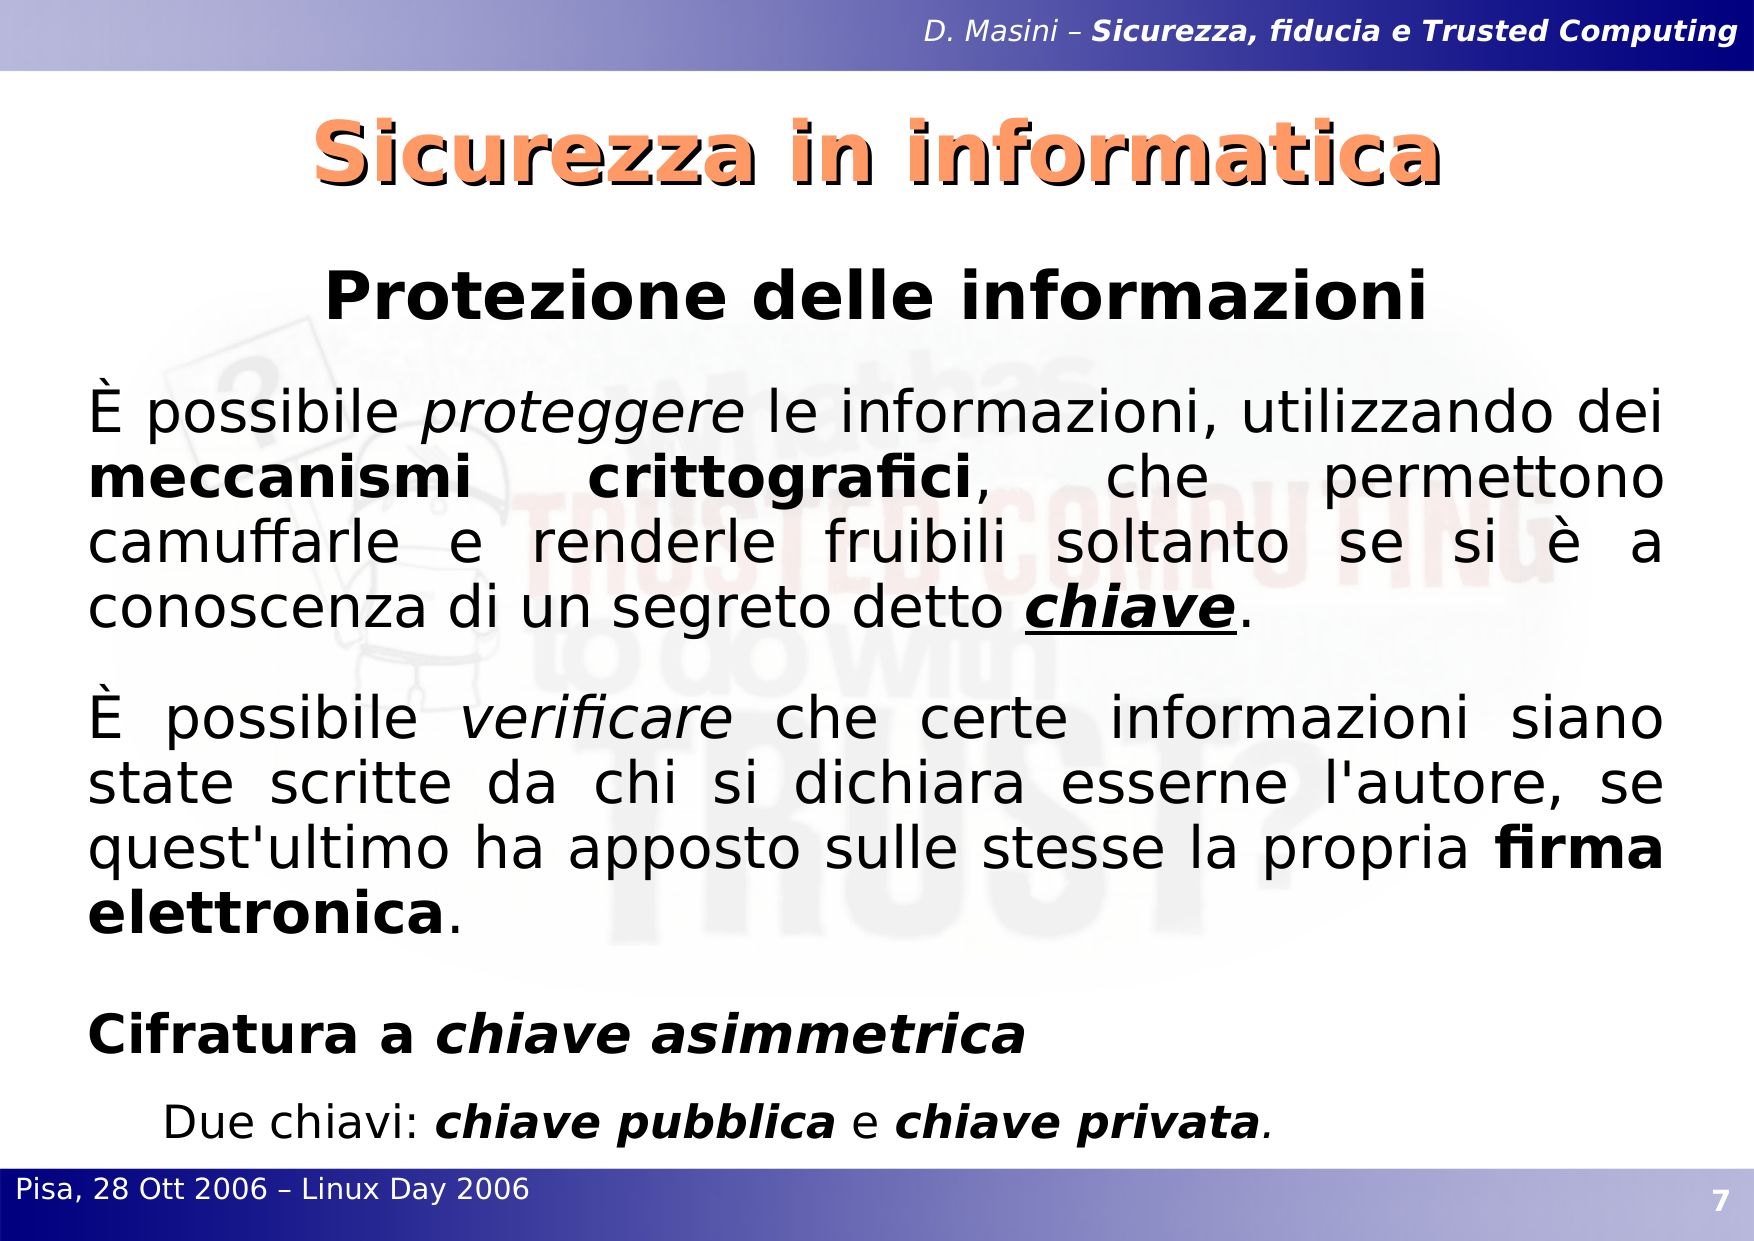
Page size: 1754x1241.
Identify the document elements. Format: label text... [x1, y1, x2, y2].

text_box Pisa, 28 Ott 2006 – Linux Day 2006 [0, 1175, 1314, 1234]
text_box D. Masini – Sicurezza, fiducia e Trusted Computing [602, 7, 1754, 63]
list Protezione delle informazioni È possibile proteggere le informazioni, utilizzando dei meccanismi crittografici, che permettono camuffarle e renderle fruibili soltanto se si è a conoscenza di un segreto detto chiave. È possibile verificare che certe informazioni siano state scritte da chi si dichiara esserne l'autore, se quest'ultimo ha apposto sulle stesse la propria firma elettronica. Cifratura a chiave asimmetrica Due chiavi: chiave pubblica e chiave privata. [87, 259, 1667, 1152]
text_box <numero> [1641, 1185, 1732, 1223]
picture [0, 0, 1754, 1241]
title Sicurezza in informatica [87, 49, 1667, 257]
